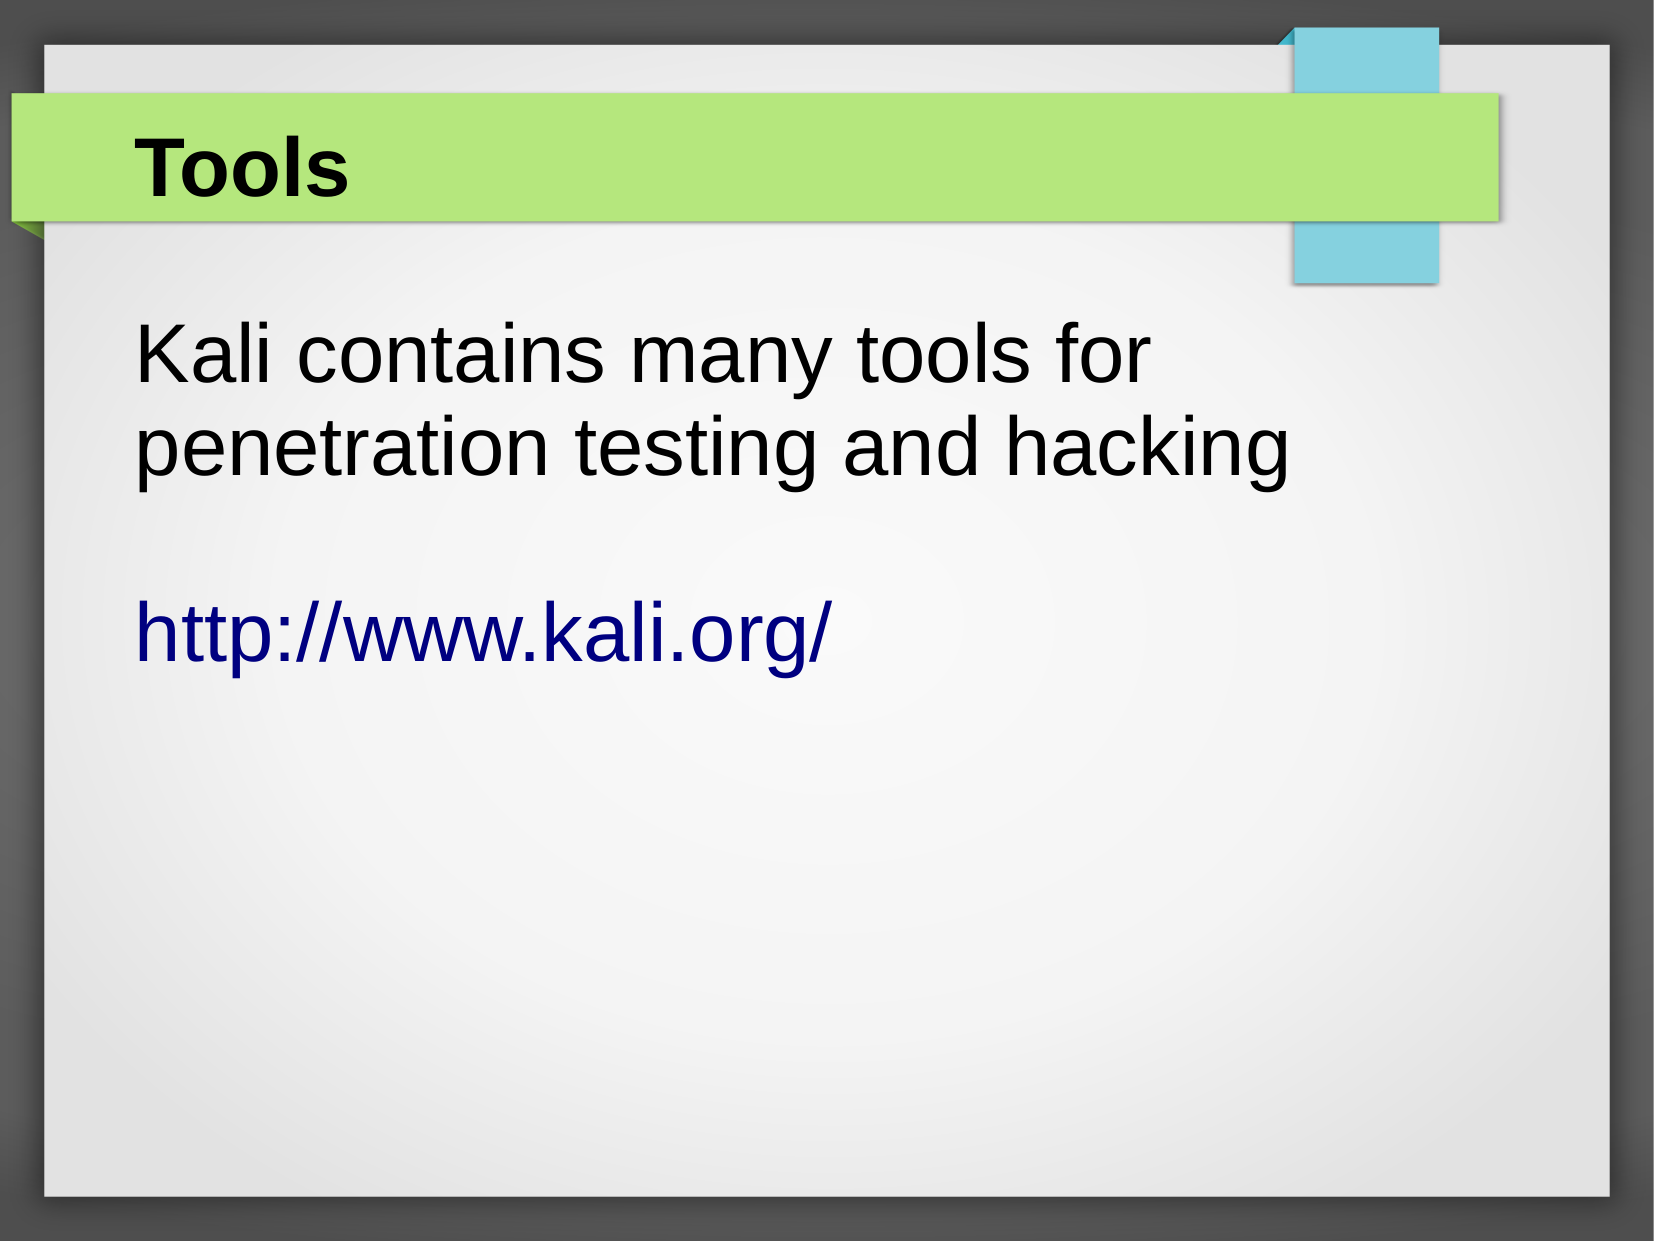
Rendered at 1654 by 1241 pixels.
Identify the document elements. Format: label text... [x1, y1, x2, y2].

text_box Tools Kali contains many tools for penetration testing and hacking http://www.kali.org/ [120, 114, 1308, 687]
picture [0, 0, 1654, 1241]
